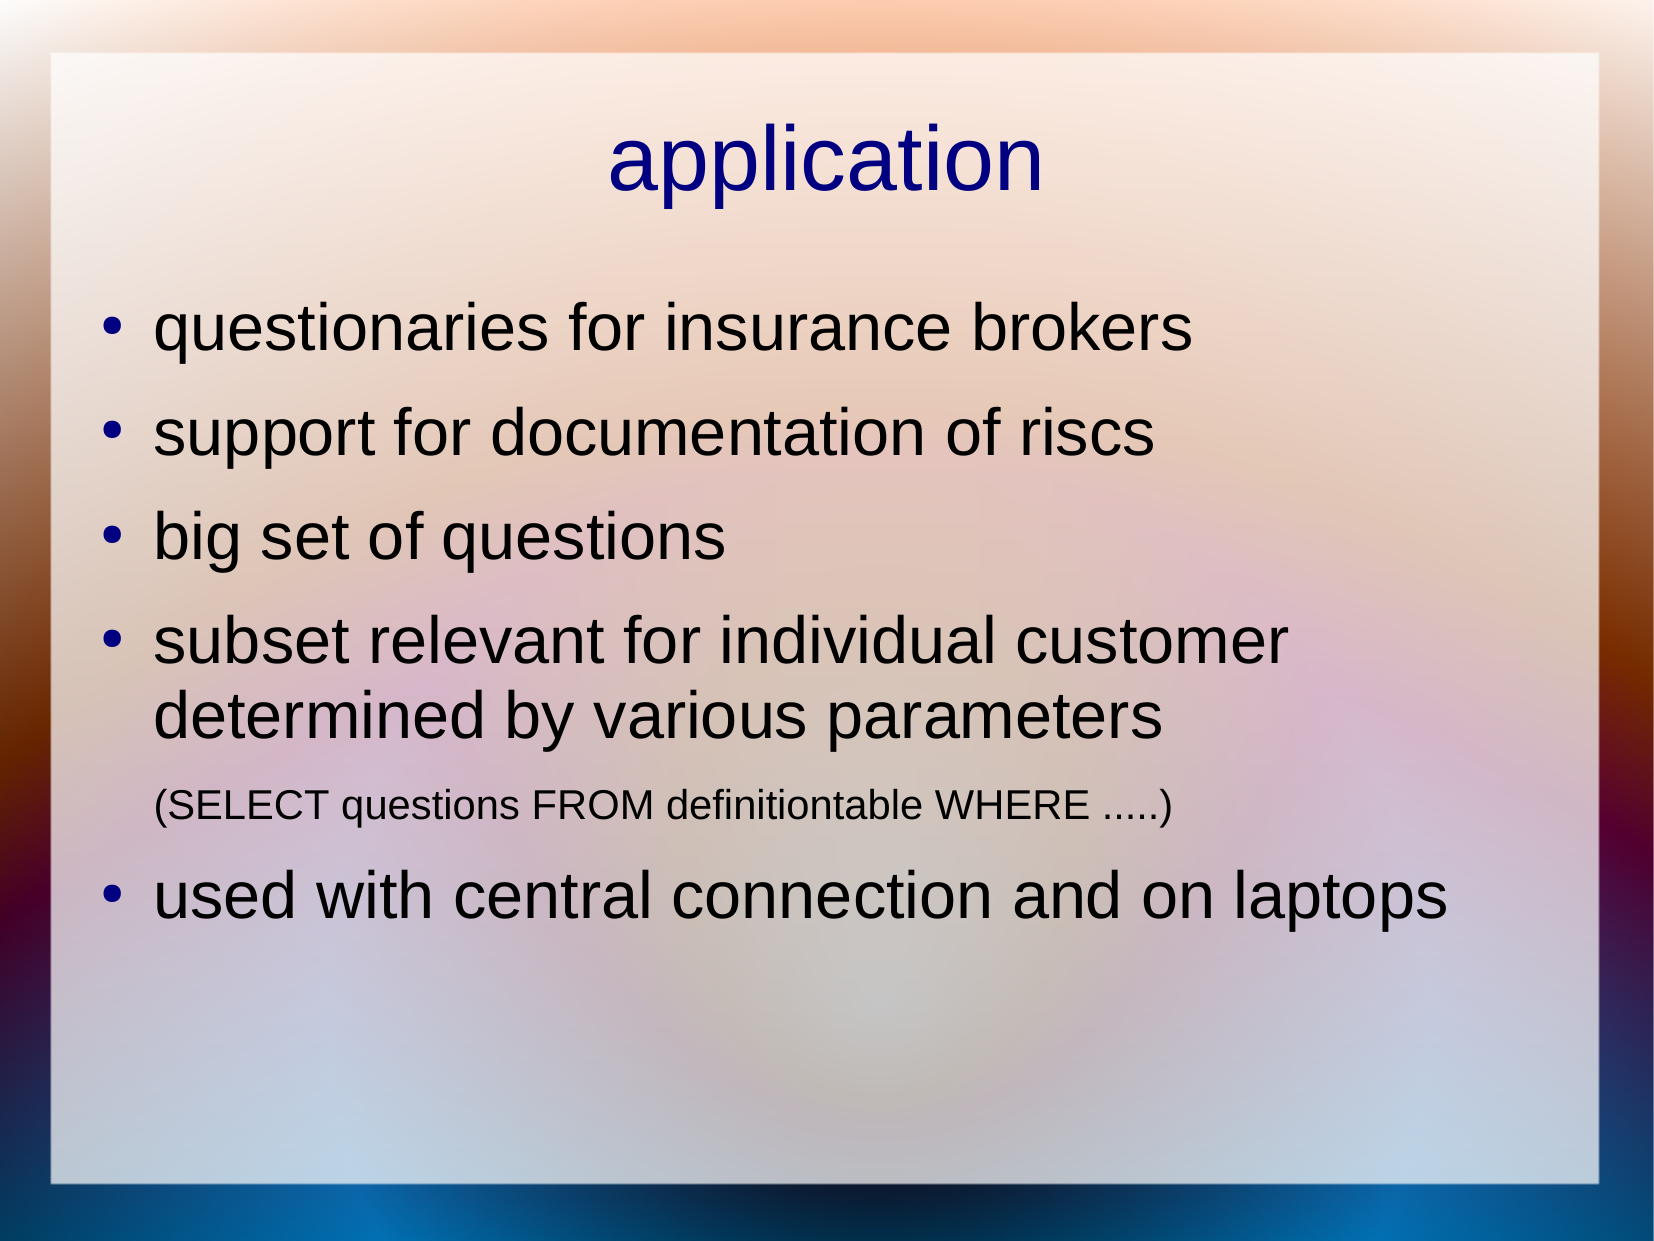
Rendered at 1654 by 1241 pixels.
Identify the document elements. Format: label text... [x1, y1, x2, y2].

list questionaries for insurance brokers support for documentation of riscs big set of questions subset relevant for individual customer determined by various parameters (SELECT questions FROM definitiontable WHERE .....) used with central connection and on laptops [82, 290, 1571, 1019]
title application [82, 62, 1571, 256]
picture [0, 0, 1654, 1241]
